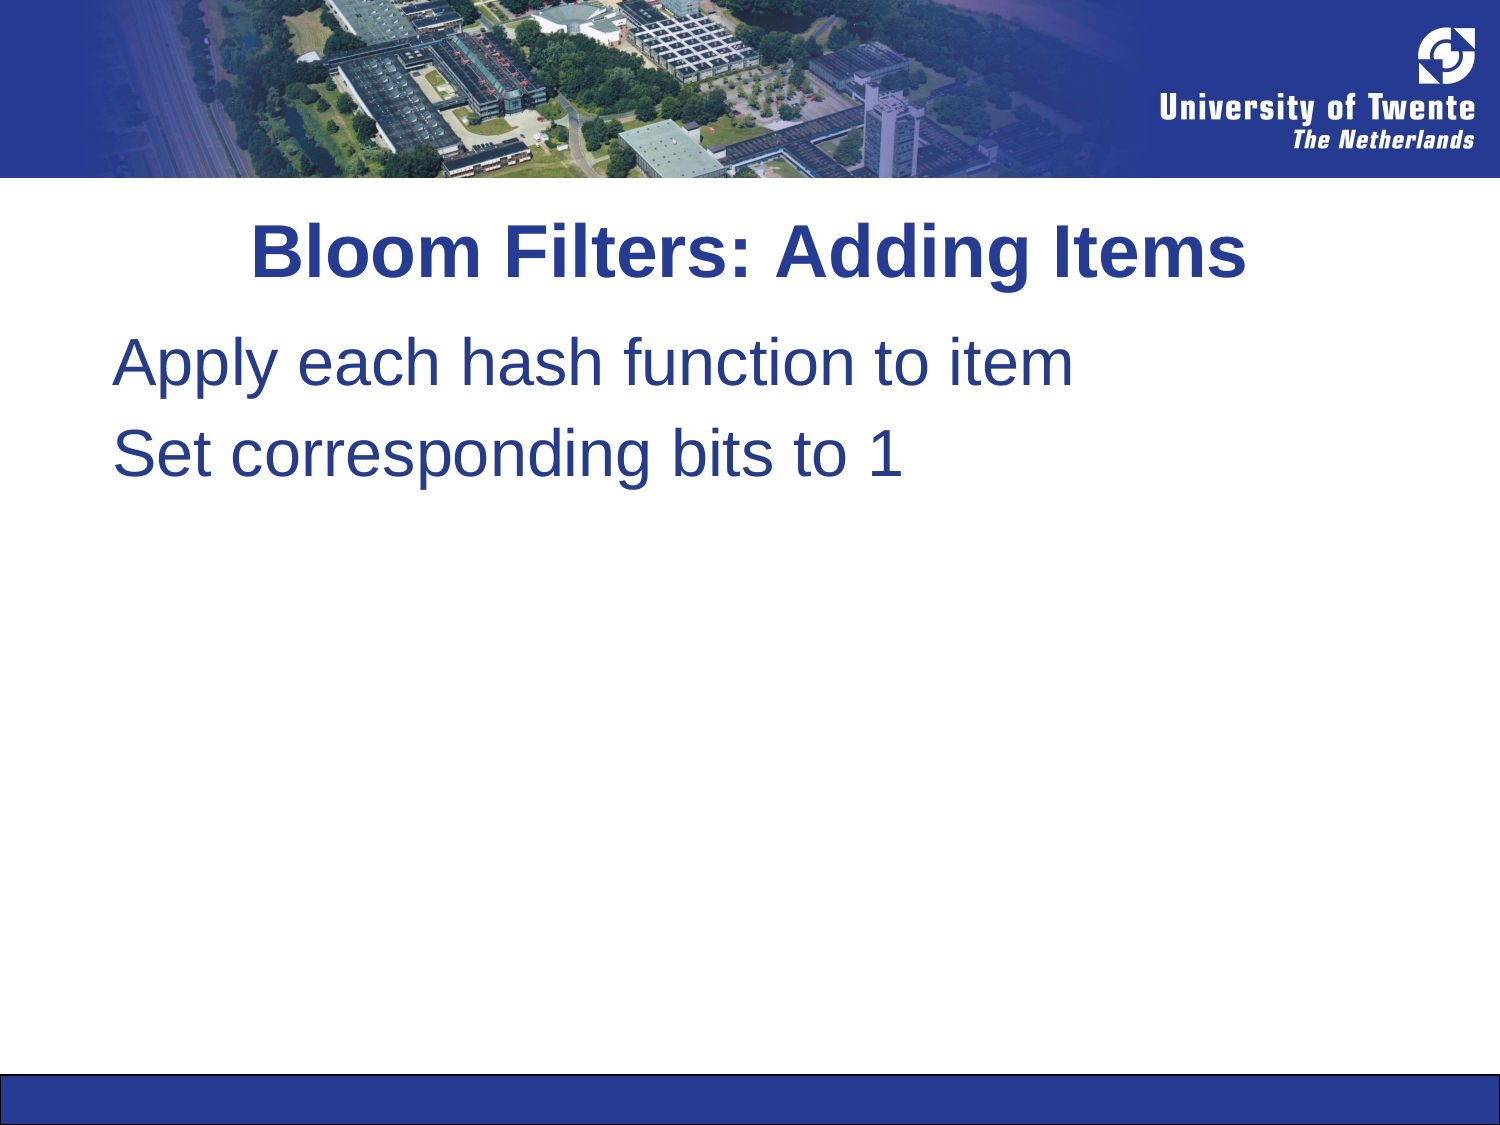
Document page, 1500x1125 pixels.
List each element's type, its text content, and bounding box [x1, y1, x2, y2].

picture [0, 0, 1500, 178]
list Apply each hash function to item Set corresponding bits to 1 [112, 324, 1388, 1001]
title Bloom Filters: Adding Items [112, 194, 1388, 308]
